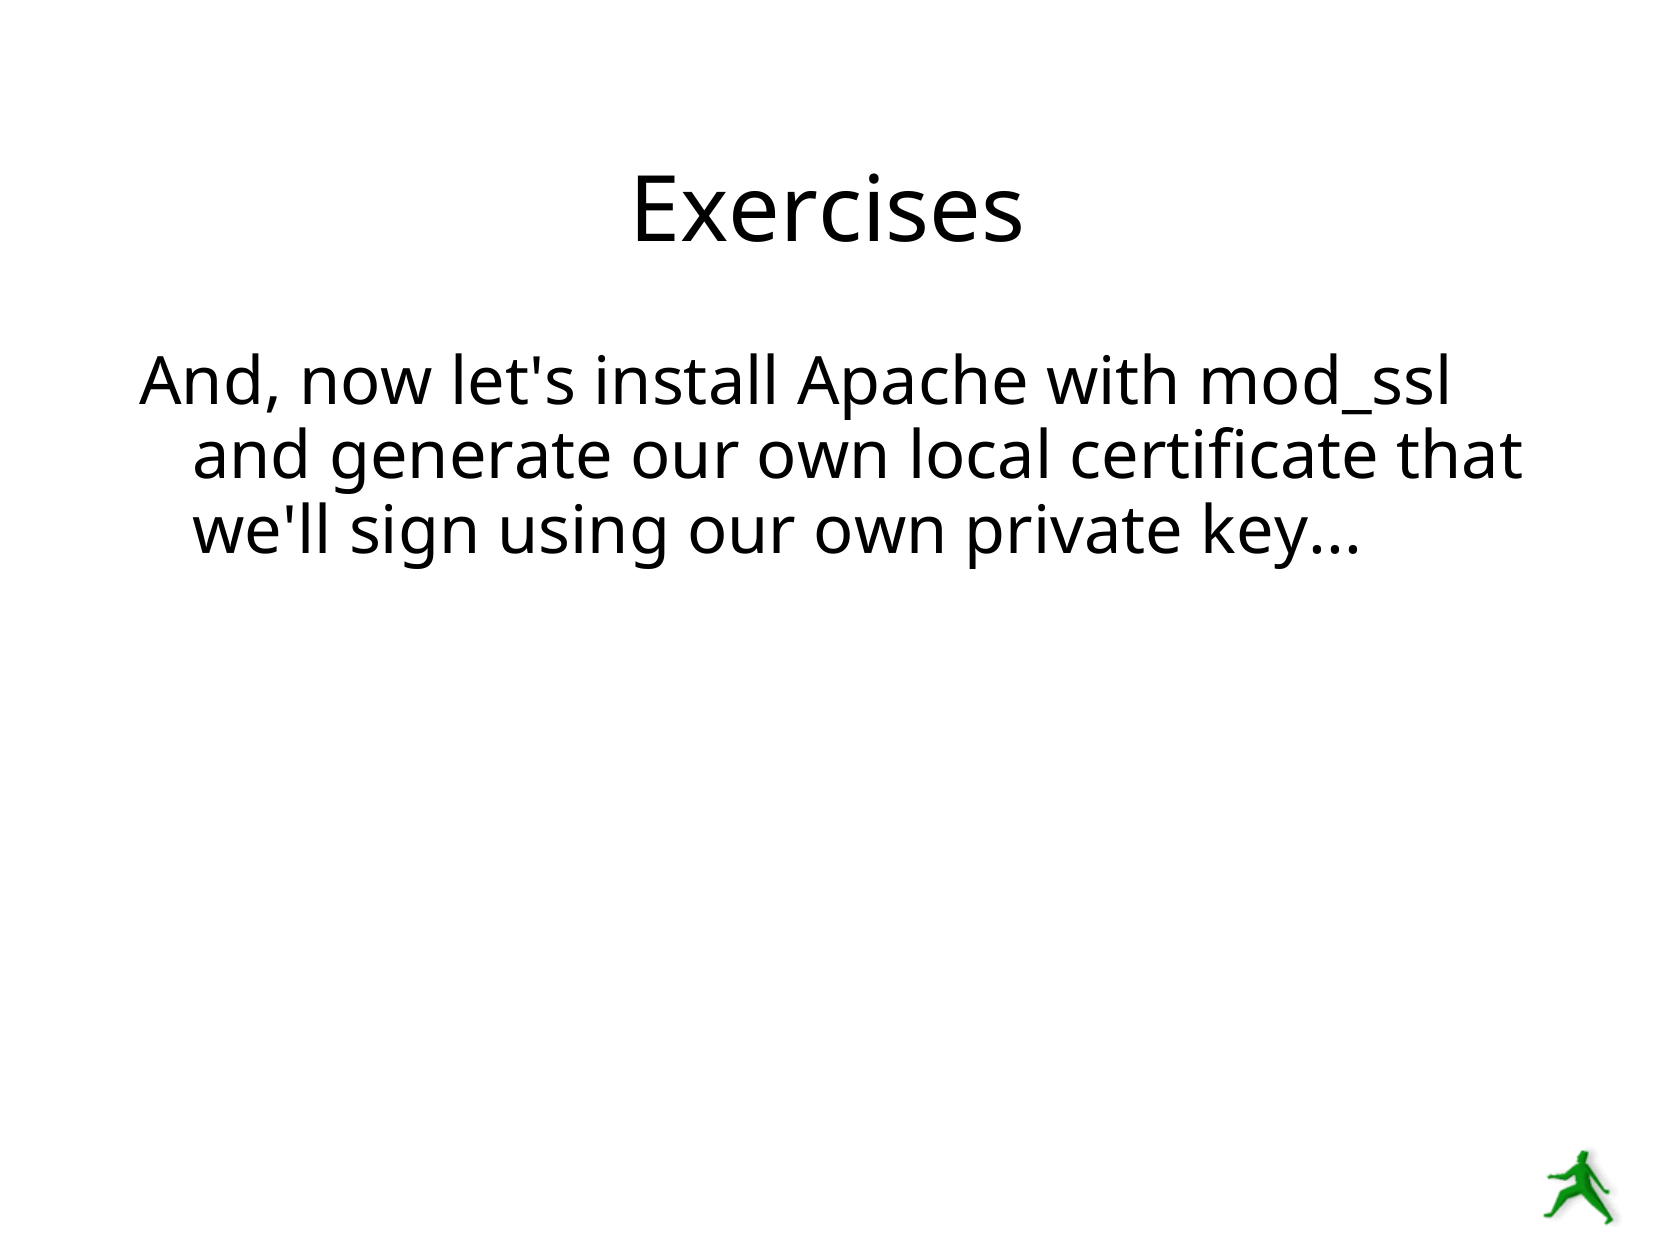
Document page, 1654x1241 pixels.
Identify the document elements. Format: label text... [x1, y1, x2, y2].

title Exercises [121, 102, 1534, 311]
picture [1541, 1135, 1634, 1227]
list And, now let's install Apache with mod_ssl and generate our own local certificate that we'll sign using our own private key... [121, 344, 1534, 1184]
